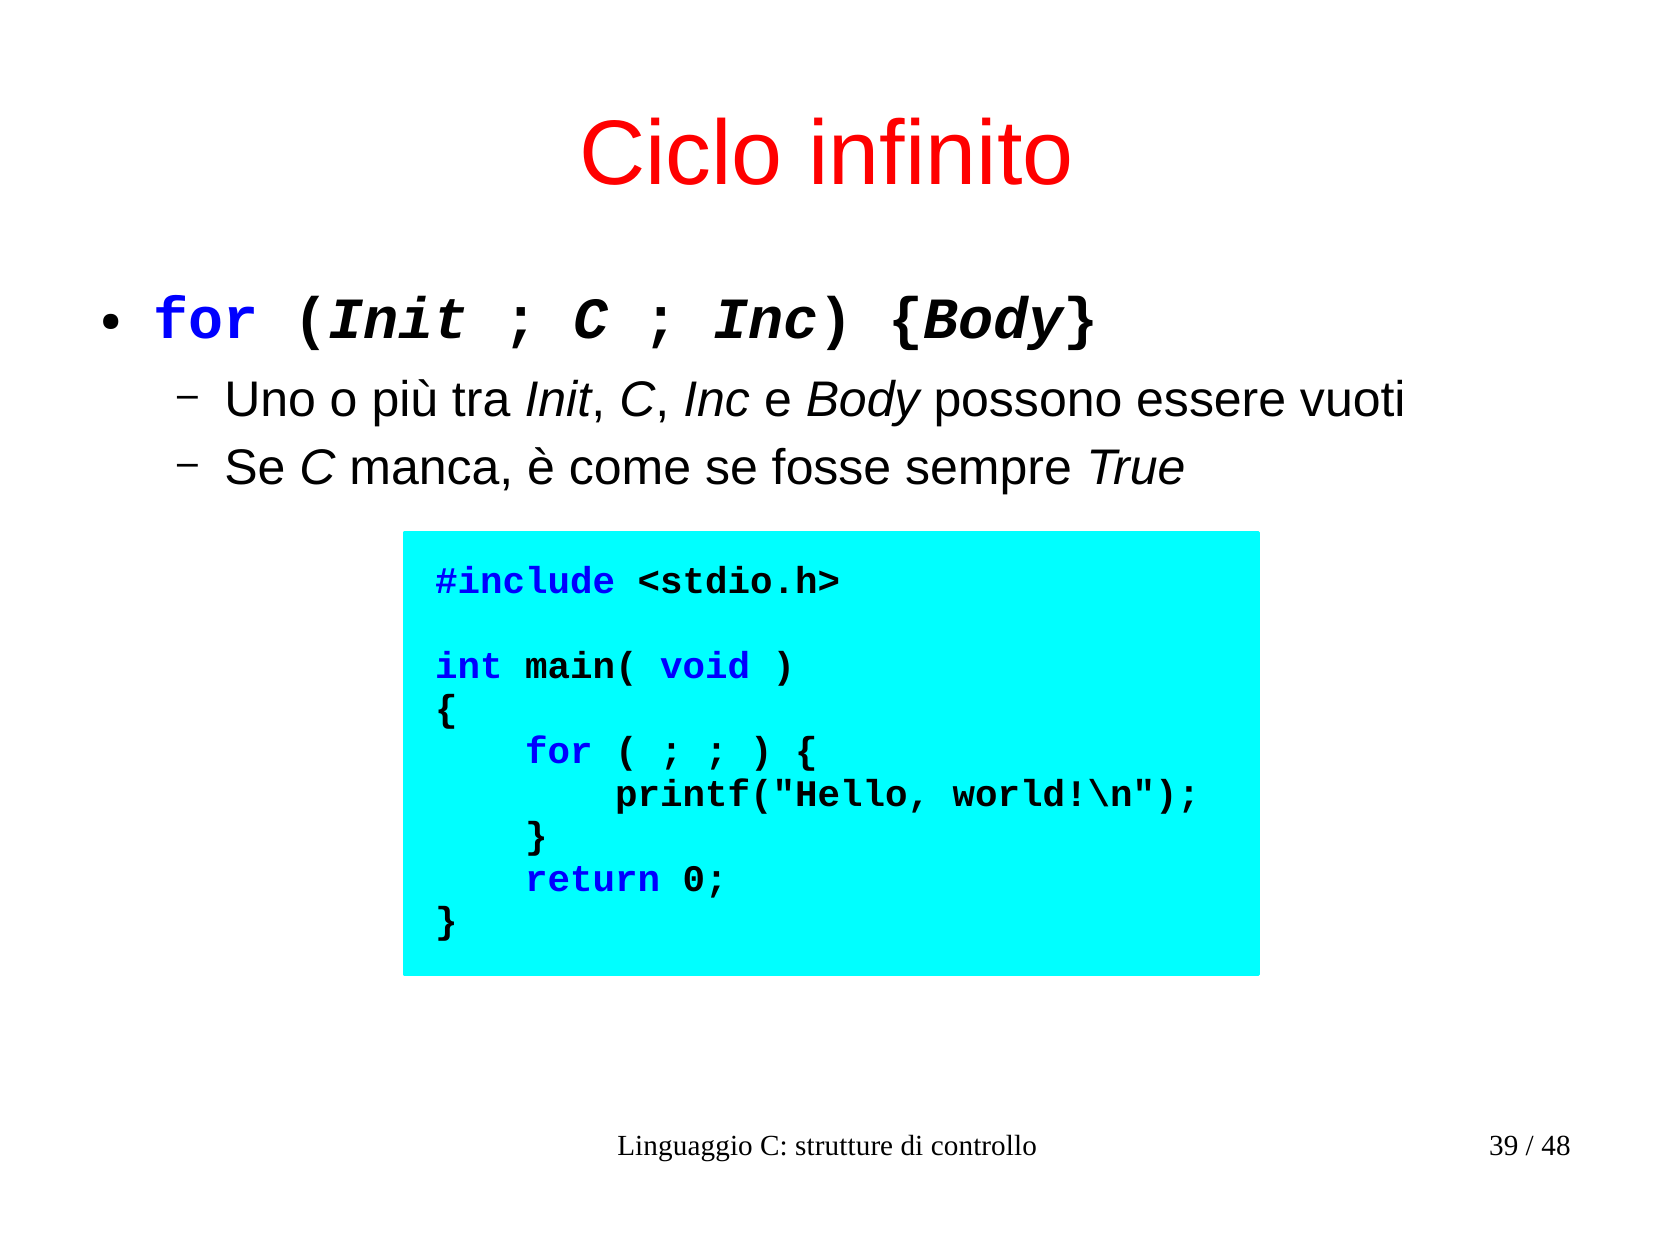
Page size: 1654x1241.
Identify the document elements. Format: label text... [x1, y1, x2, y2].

list for (Init ; C ; Inc) {Body} Uno o più tra Init, C, Inc e Body possono essere vuoti Se C manca, è come se fosse sempre True [82, 290, 1571, 1109]
title Ciclo infinito [82, 49, 1571, 257]
text_box #include <stdio.h> int main( void ) { for ( ; ; ) { printf("Hello, world!\n"); } return 0; } [405, 532, 1259, 975]
